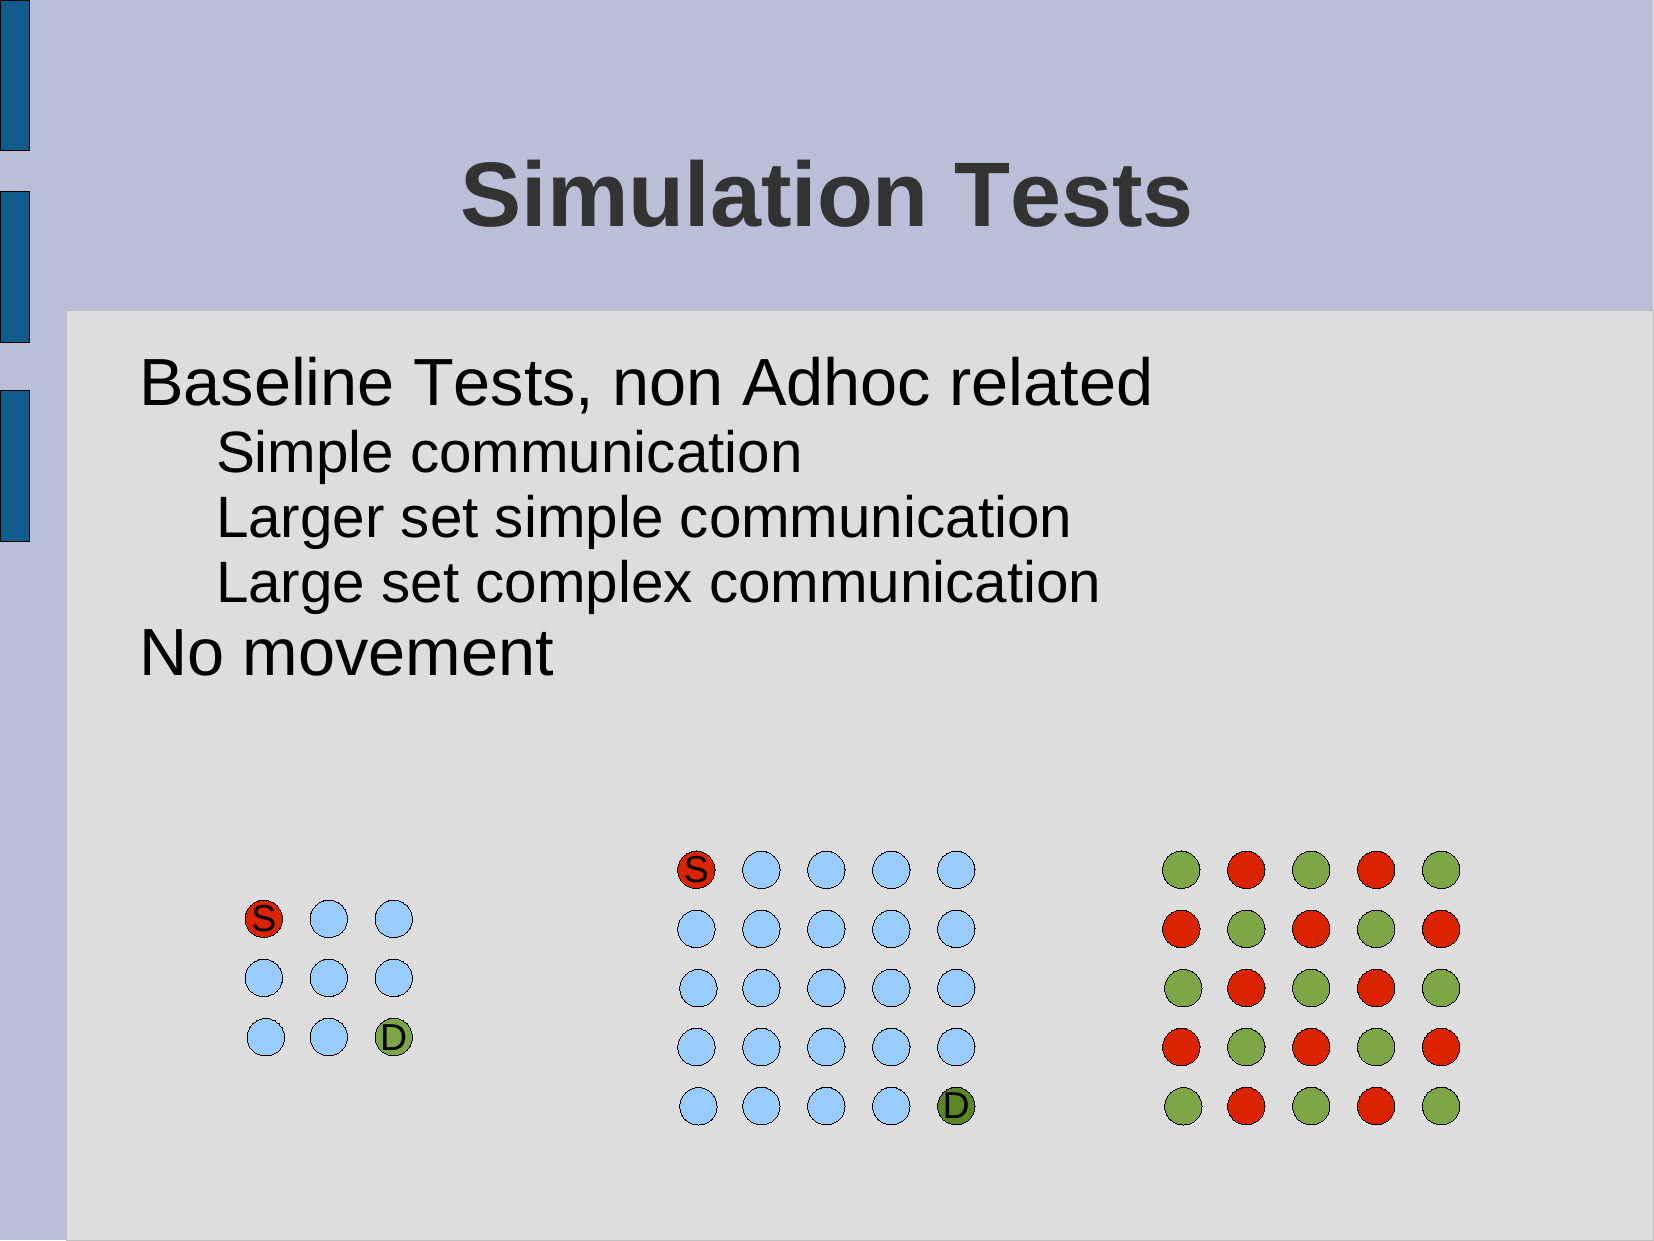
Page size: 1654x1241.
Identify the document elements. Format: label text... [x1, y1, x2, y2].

text_box [1292, 851, 1330, 889]
text_box [1357, 1028, 1395, 1066]
text_box [1164, 1087, 1203, 1126]
text_box [1357, 851, 1395, 889]
text_box [742, 1087, 781, 1125]
list Baseline Tests, non Adhoc related Simple communication Larger set simple communication Large set complex communication No movement [121, 344, 1534, 1112]
text_box [937, 910, 976, 948]
text_box [1162, 1028, 1201, 1066]
text_box [1292, 969, 1330, 1007]
text_box [742, 851, 781, 889]
text_box [807, 910, 846, 948]
text_box [1422, 851, 1460, 889]
text_box [872, 910, 911, 948]
text_box [1227, 851, 1266, 889]
text_box [1422, 1028, 1460, 1066]
text_box [1227, 1087, 1266, 1125]
text_box [937, 969, 976, 1007]
text_box [872, 1028, 911, 1066]
text_box [677, 1028, 716, 1066]
text_box [872, 969, 911, 1007]
text_box [1162, 910, 1201, 948]
text_box [1357, 969, 1395, 1007]
text_box [807, 969, 846, 1007]
text_box [679, 969, 718, 1007]
text_box [310, 900, 348, 938]
text_box [375, 959, 413, 997]
title Simulation Tests [121, 98, 1534, 291]
text_box [1422, 969, 1460, 1007]
text_box [1292, 1028, 1330, 1066]
text_box [247, 1018, 285, 1056]
text_box [1162, 850, 1201, 889]
text_box [937, 851, 976, 889]
text_box [1227, 1028, 1266, 1066]
text_box D [937, 1087, 976, 1125]
text_box [872, 851, 911, 889]
text_box [1164, 969, 1203, 1007]
text_box [1357, 1087, 1395, 1125]
text_box [1227, 969, 1266, 1007]
text_box [807, 851, 846, 889]
text_box [872, 1087, 911, 1125]
text_box [679, 1087, 718, 1126]
text_box [1357, 910, 1395, 948]
text_box [937, 1028, 976, 1066]
text_box [310, 959, 348, 997]
text_box [807, 1087, 846, 1125]
text_box [742, 969, 781, 1007]
text_box [1422, 1087, 1460, 1125]
text_box [1292, 1087, 1330, 1125]
text_box [310, 1018, 348, 1056]
text_box [375, 900, 413, 938]
text_box [742, 1028, 781, 1066]
text_box [742, 910, 781, 948]
text_box [1292, 910, 1330, 948]
text_box S [677, 850, 716, 889]
text_box [807, 1028, 846, 1066]
text_box S [245, 900, 283, 938]
text_box D [375, 1018, 413, 1056]
text_box [1422, 910, 1460, 948]
text_box [245, 959, 283, 997]
text_box [1227, 910, 1266, 948]
text_box [677, 910, 716, 948]
